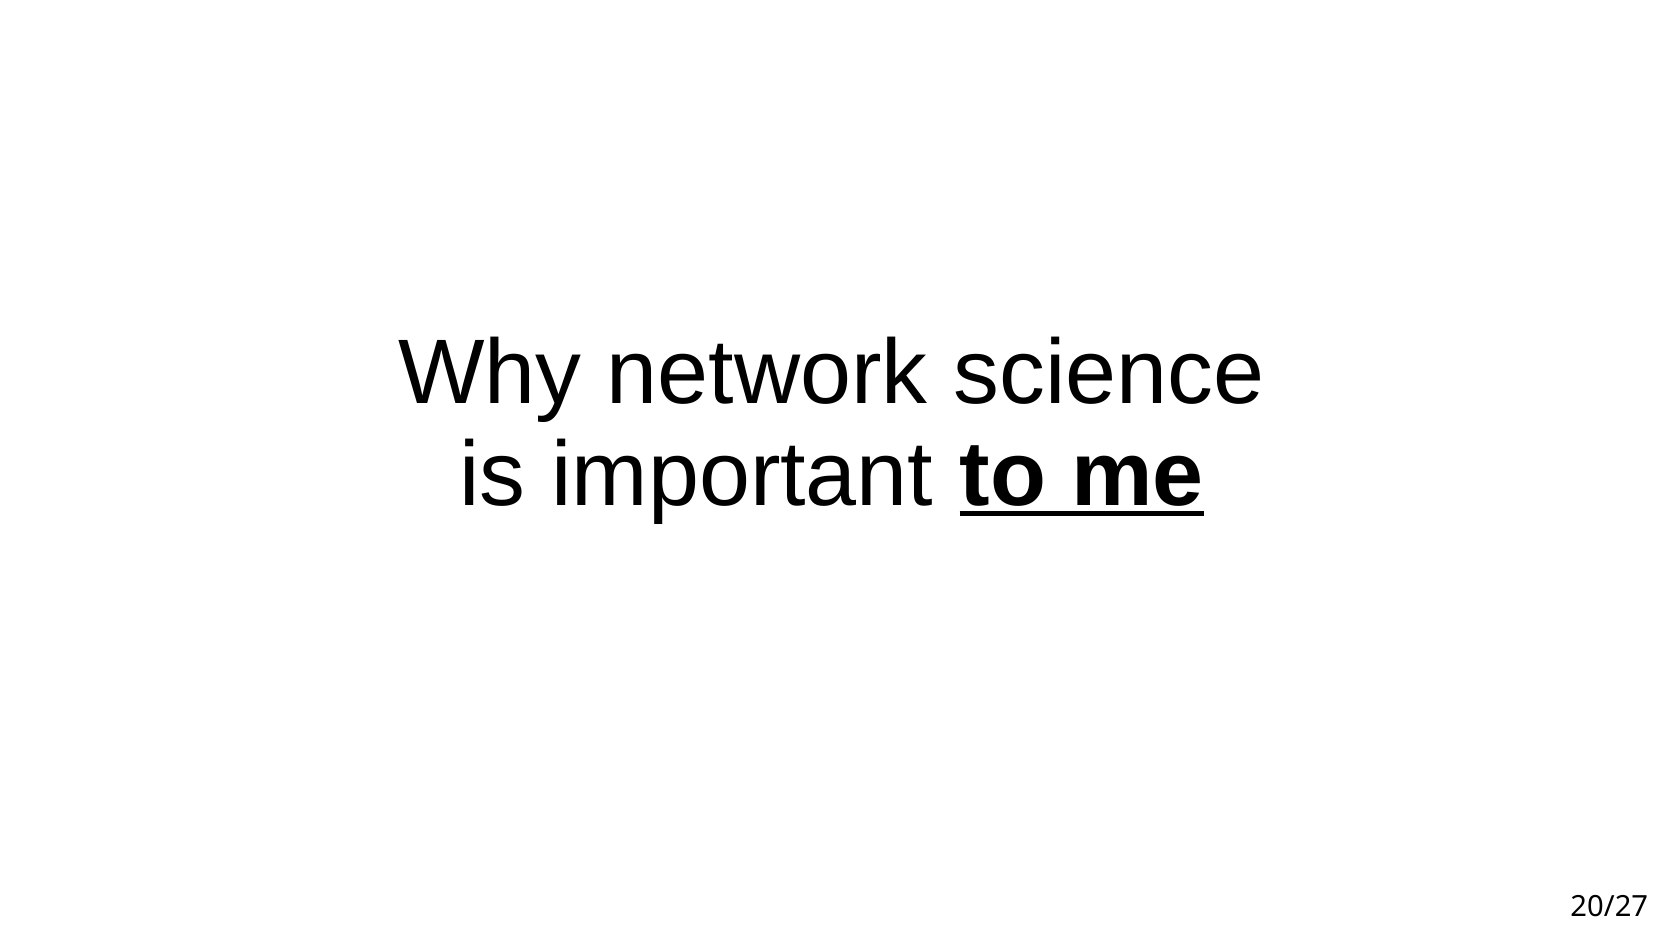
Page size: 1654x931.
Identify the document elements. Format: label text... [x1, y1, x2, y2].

title Why network science is important to me [87, 320, 1576, 526]
